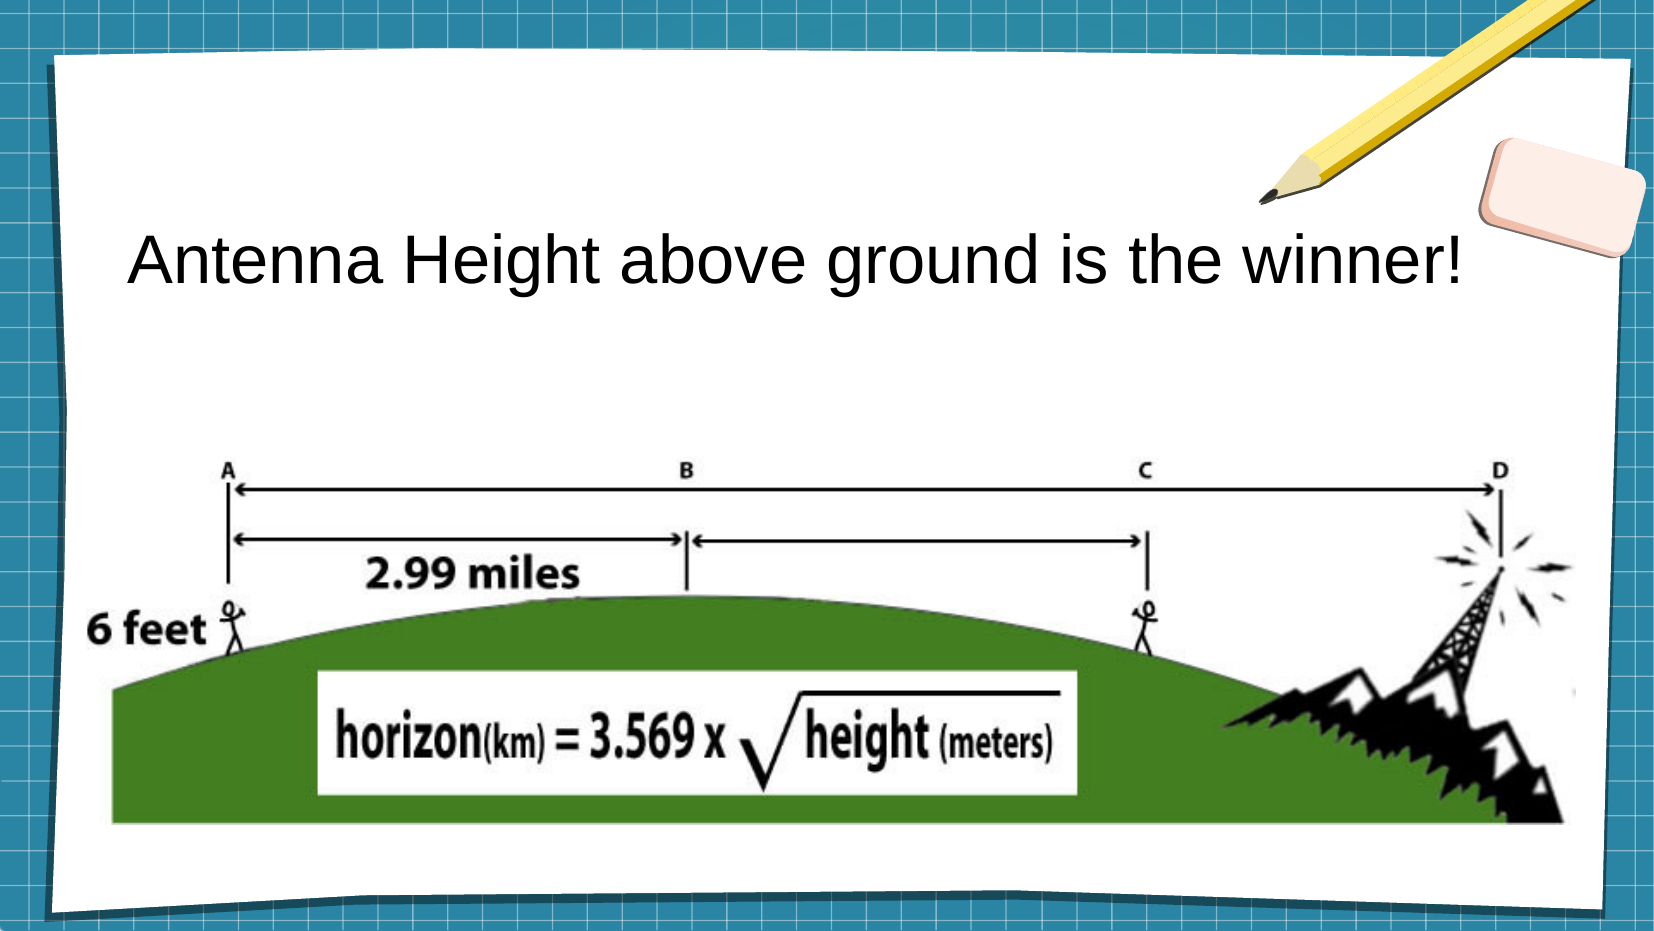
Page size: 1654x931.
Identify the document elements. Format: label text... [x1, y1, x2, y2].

picture [86, 416, 1576, 826]
title Antenna Height above ground is the winner! [52, 182, 1541, 338]
